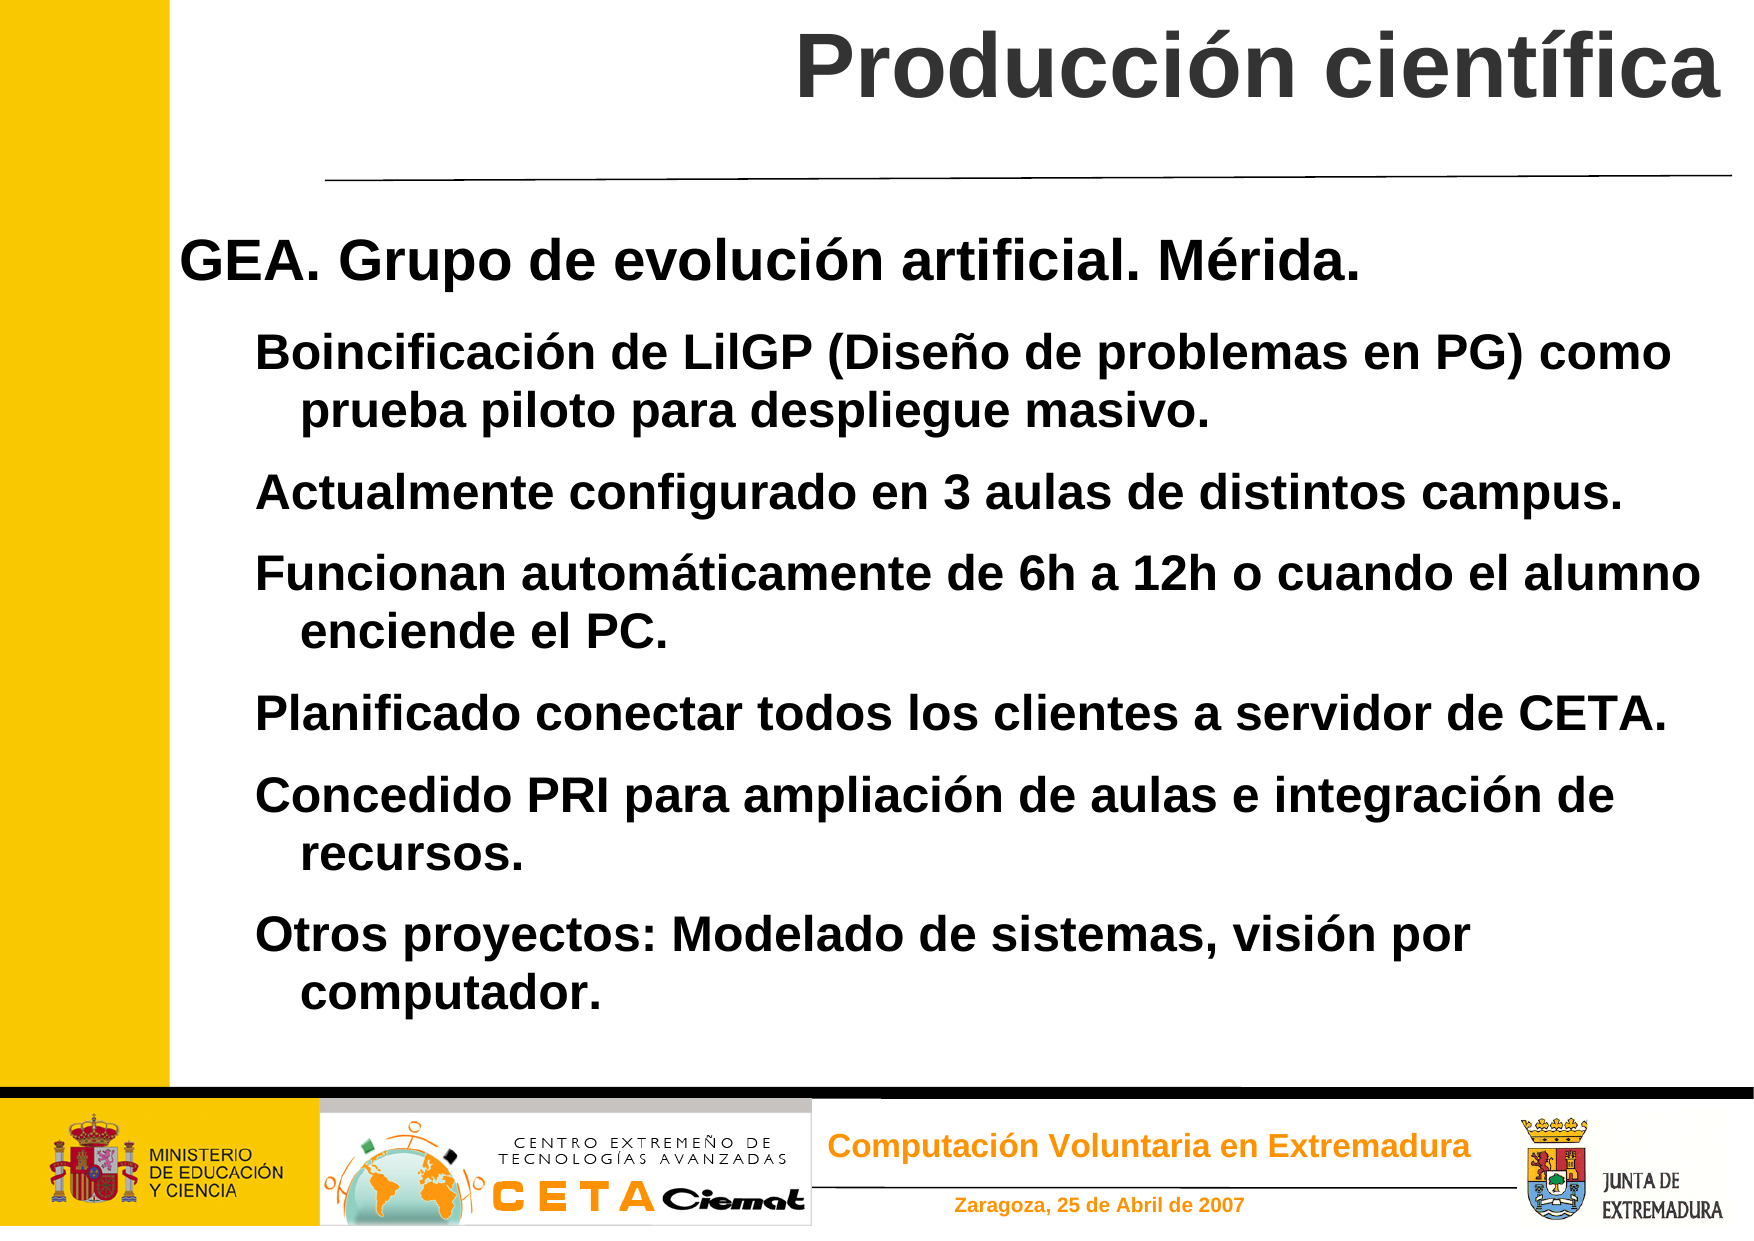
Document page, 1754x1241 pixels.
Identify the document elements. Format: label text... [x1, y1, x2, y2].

picture [1517, 1109, 1732, 1227]
picture [0, 1098, 812, 1226]
list GEA. Grupo de evolución artificial. Mérida. Boincificación de LilGP (Diseño de problemas en PG) como prueba piloto para despliegue masivo. Actualmente configurado en 3 aulas de distintos campus. Funcionan automáticamente de 6h a 12h o cuando el alumno enciende el PC. Planificado conectar todos los clientes a servidor de CETA. Concedido PRI para ampliación de aulas e integración de recursos. Otros proyectos: Modelado de sistemas, visión por computador. [162, 225, 1721, 1179]
title Producción científica [146, 6, 1722, 121]
